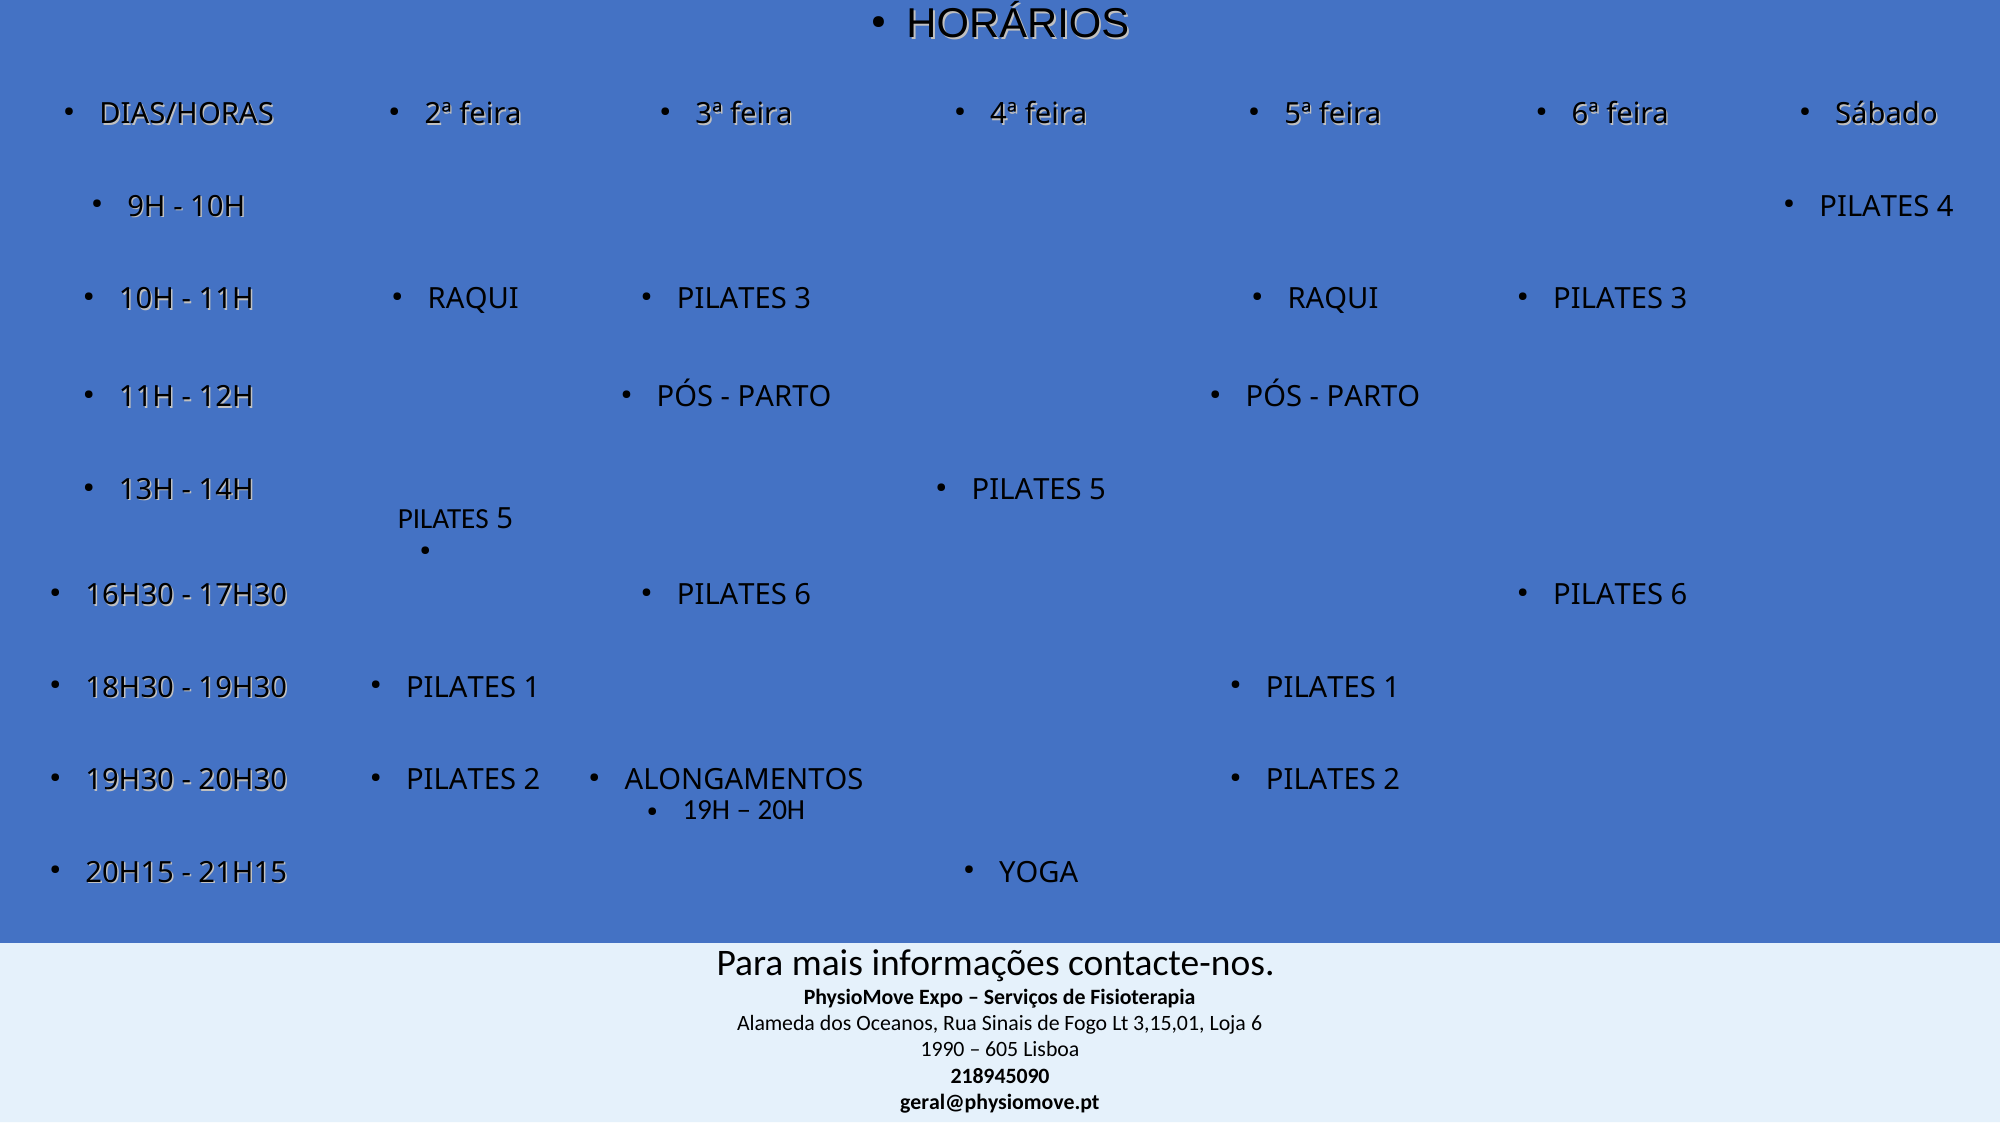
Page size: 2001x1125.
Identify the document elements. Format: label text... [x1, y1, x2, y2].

table_cell 6ª feira [1468, 92, 1738, 185]
table_cell PILATES 6 [573, 573, 879, 666]
table_cell [879, 376, 1163, 468]
table_cell [573, 666, 879, 758]
table_cell DIAS/HORAS [0, 92, 338, 185]
table_cell 19H30 - 20H30 [0, 758, 338, 851]
table_cell 10H - 11H [0, 277, 338, 376]
table_cell [338, 573, 573, 666]
table_cell [879, 666, 1163, 758]
table_cell 2ª feira [338, 92, 573, 185]
table_cell [573, 468, 879, 573]
table_cell PILATES 5 [879, 468, 1163, 573]
table_cell [1738, 468, 2000, 573]
table_cell RAQUI [1163, 277, 1468, 376]
table_cell [573, 185, 879, 277]
table_cell PILATES 3 [1468, 277, 1738, 376]
table_cell PILATES 1 [1163, 666, 1468, 758]
table_cell 9H - 10H [0, 185, 338, 277]
table_cell [1163, 185, 1468, 277]
table_cell 11H - 12H [0, 376, 338, 468]
table_cell 20H15 - 21H15 [0, 851, 338, 943]
table_cell 13H - 14H [0, 468, 338, 573]
table_cell [879, 185, 1163, 277]
table_cell [1738, 851, 2000, 943]
table_cell [1468, 851, 1738, 943]
table_cell 4ª feira [879, 92, 1163, 185]
table_cell PÓS - PARTO [1163, 376, 1468, 468]
table_cell PILATES 4 [1738, 185, 2000, 277]
table_cell [1468, 758, 1738, 851]
table_cell YOGA [879, 851, 1163, 943]
table_cell PILATES 5 [338, 468, 573, 573]
table_cell [338, 851, 573, 943]
table_cell PÓS - PARTO [573, 376, 879, 468]
table_cell PILATES 3 [573, 277, 879, 376]
table_cell [1468, 666, 1738, 758]
table_cell PILATES 6 [1468, 573, 1738, 666]
table_cell RAQUI [338, 277, 573, 376]
table_cell ALONGAMENTOS 19H – 20H [573, 758, 879, 851]
table_cell [1163, 573, 1468, 666]
table_cell [1738, 277, 2000, 376]
table_cell PILATES 1 [338, 666, 573, 758]
table_cell [1738, 666, 2000, 758]
text_box Para mais informações contacte-nos. PhysioMove Expo – Serviços de Fisioterapia Alameda dos Oceanos, Rua Sinais de Fogo Lt 3,15,01, Loja 6 1990 – 605 Lisboa 218945090 geral@physiomove.pt [0, 943, 2000, 1123]
table_cell [879, 758, 1163, 851]
table_cell 16H30 - 17H30 [0, 573, 338, 666]
table_cell [338, 185, 573, 277]
table_cell [1738, 573, 2000, 666]
table_cell PILATES 2 [1163, 758, 1468, 851]
table_cell 18H30 - 19H30 [0, 666, 338, 758]
table_cell [1468, 468, 1738, 573]
table_cell [573, 851, 879, 943]
table_cell 3ª feira [573, 92, 879, 185]
table_cell [1468, 185, 1738, 277]
table_cell [1163, 851, 1468, 943]
table_cell [1738, 376, 2000, 468]
table_header HORÁRIOS [0, 0, 2000, 92]
table_cell 5ª feira [1163, 92, 1468, 185]
table_cell Sábado [1738, 92, 2000, 185]
table_cell PILATES 2 [338, 758, 573, 851]
table_cell [1468, 376, 1738, 468]
table_cell [338, 376, 573, 468]
table_cell [1163, 468, 1468, 573]
table_cell [879, 573, 1163, 666]
table_cell [1738, 758, 2000, 851]
table_cell [879, 277, 1163, 376]
